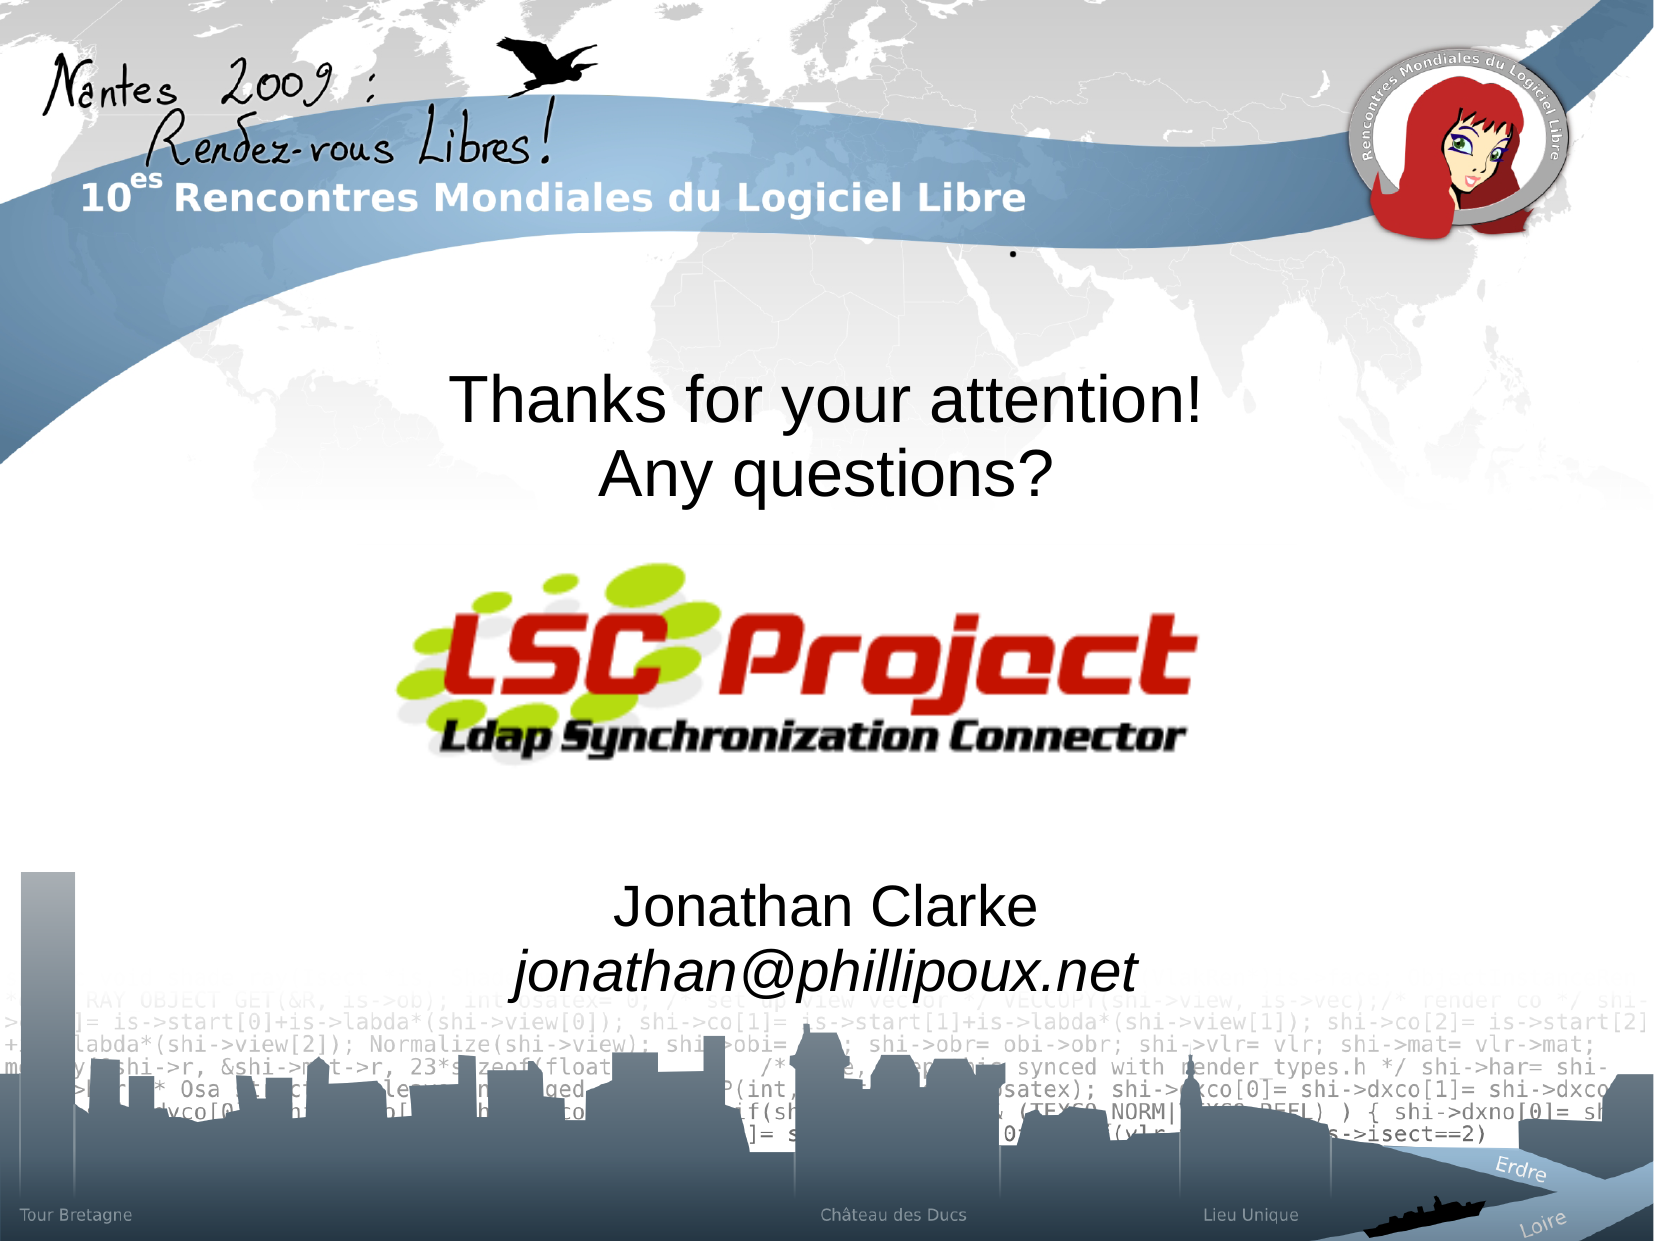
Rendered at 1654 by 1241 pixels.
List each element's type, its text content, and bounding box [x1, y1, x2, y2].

picture [0, 1012, 1654, 1241]
text_box Thanks for your attention! Any questions? Jonathan Clarke jonathan@phillipoux.net [0, 354, 1654, 1012]
picture [357, 543, 1297, 821]
picture [0, 0, 1654, 354]
